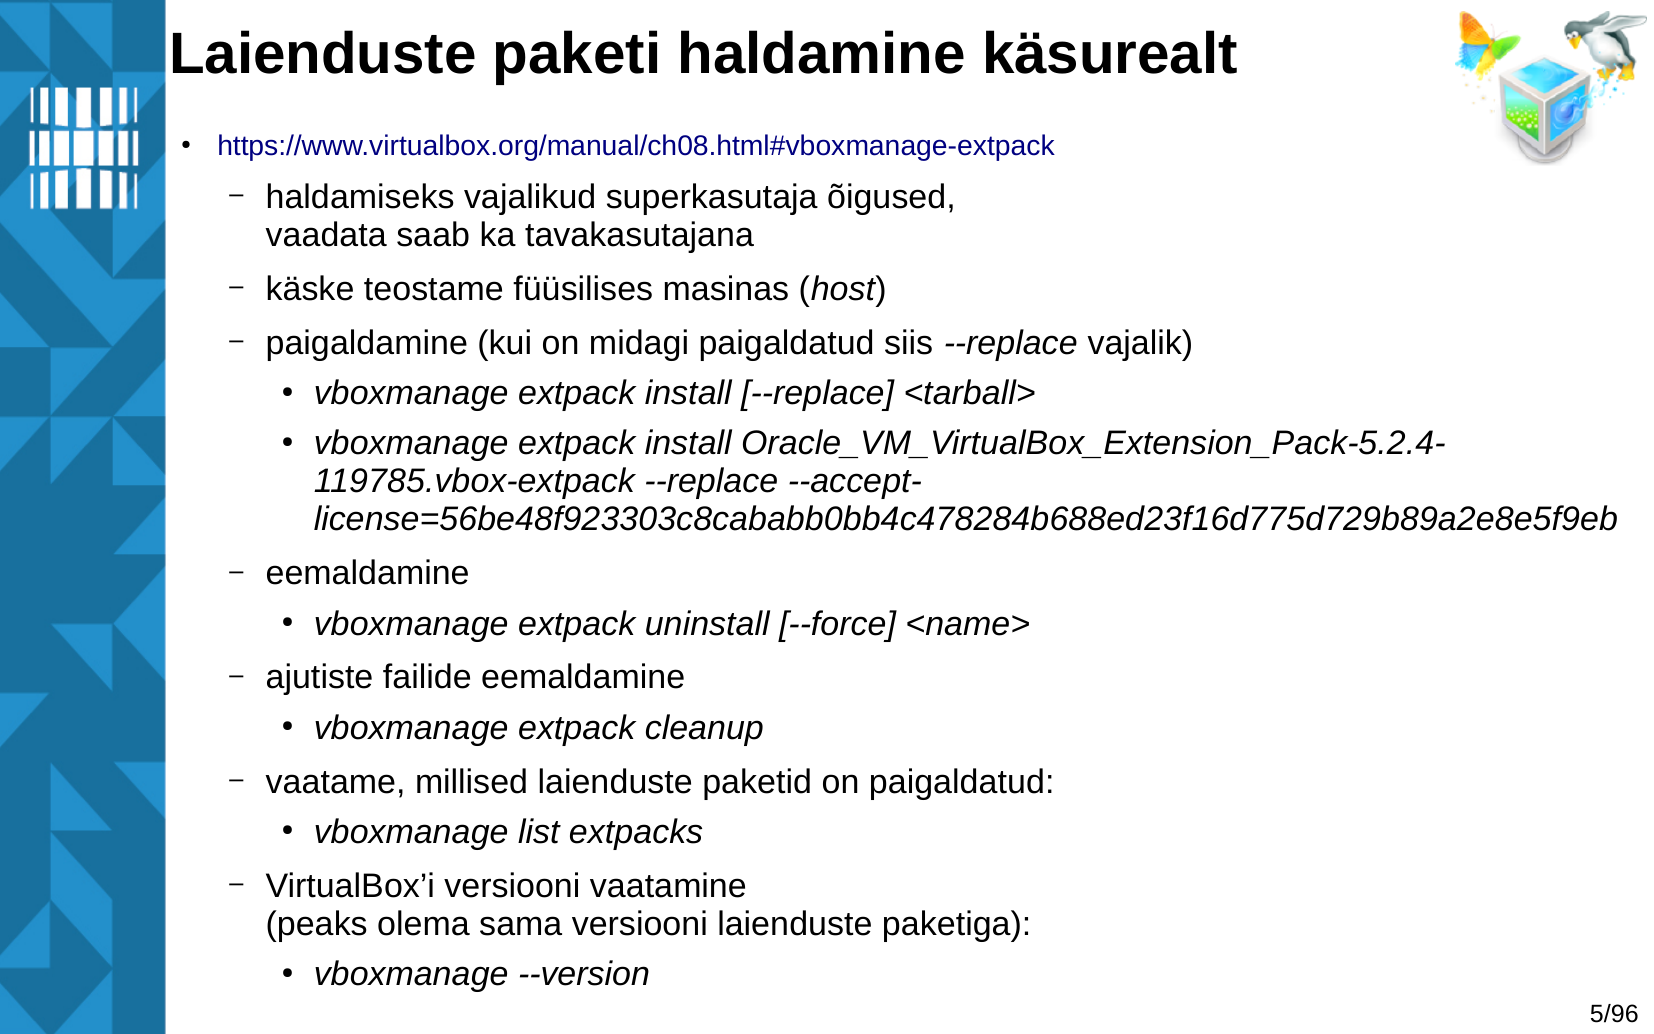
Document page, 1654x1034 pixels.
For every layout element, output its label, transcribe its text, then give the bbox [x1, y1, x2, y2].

list https://www.virtualbox.org/manual/ch08.html#vboxmanage-extpack haldamiseks vajalikud superkasutaja õigused, vaadata saab ka tavakasutajana käske teostame füüsilises masinas (host) paigaldamine (kui on midagi paigaldatud siis --replace vajalik) vboxmanage extpack install [--replace] <tarball> vboxmanage extpack install Oracle_VM_VirtualBox_Extension_Pack-5.2.4-119785.vbox-extpack --replace --accept-license=56be48f923303c8cababb0bb4c478284b688ed23f16d775d729b89a2e8e5f9eb eemaldamine vboxmanage extpack uninstall [--force] <name> ajutiste failide eemaldamine vboxmanage extpack cleanup vaatame, millised laienduste paketid on paigaldatud: vboxmanage list extpacks VirtualBox’i versiooni vaatamine (peaks olema sama versiooni laienduste paketiga): vboxmanage --version [169, 129, 1630, 1028]
title Laienduste paketi haldamine käsurealt [169, 11, 1571, 95]
picture [1452, 7, 1653, 166]
